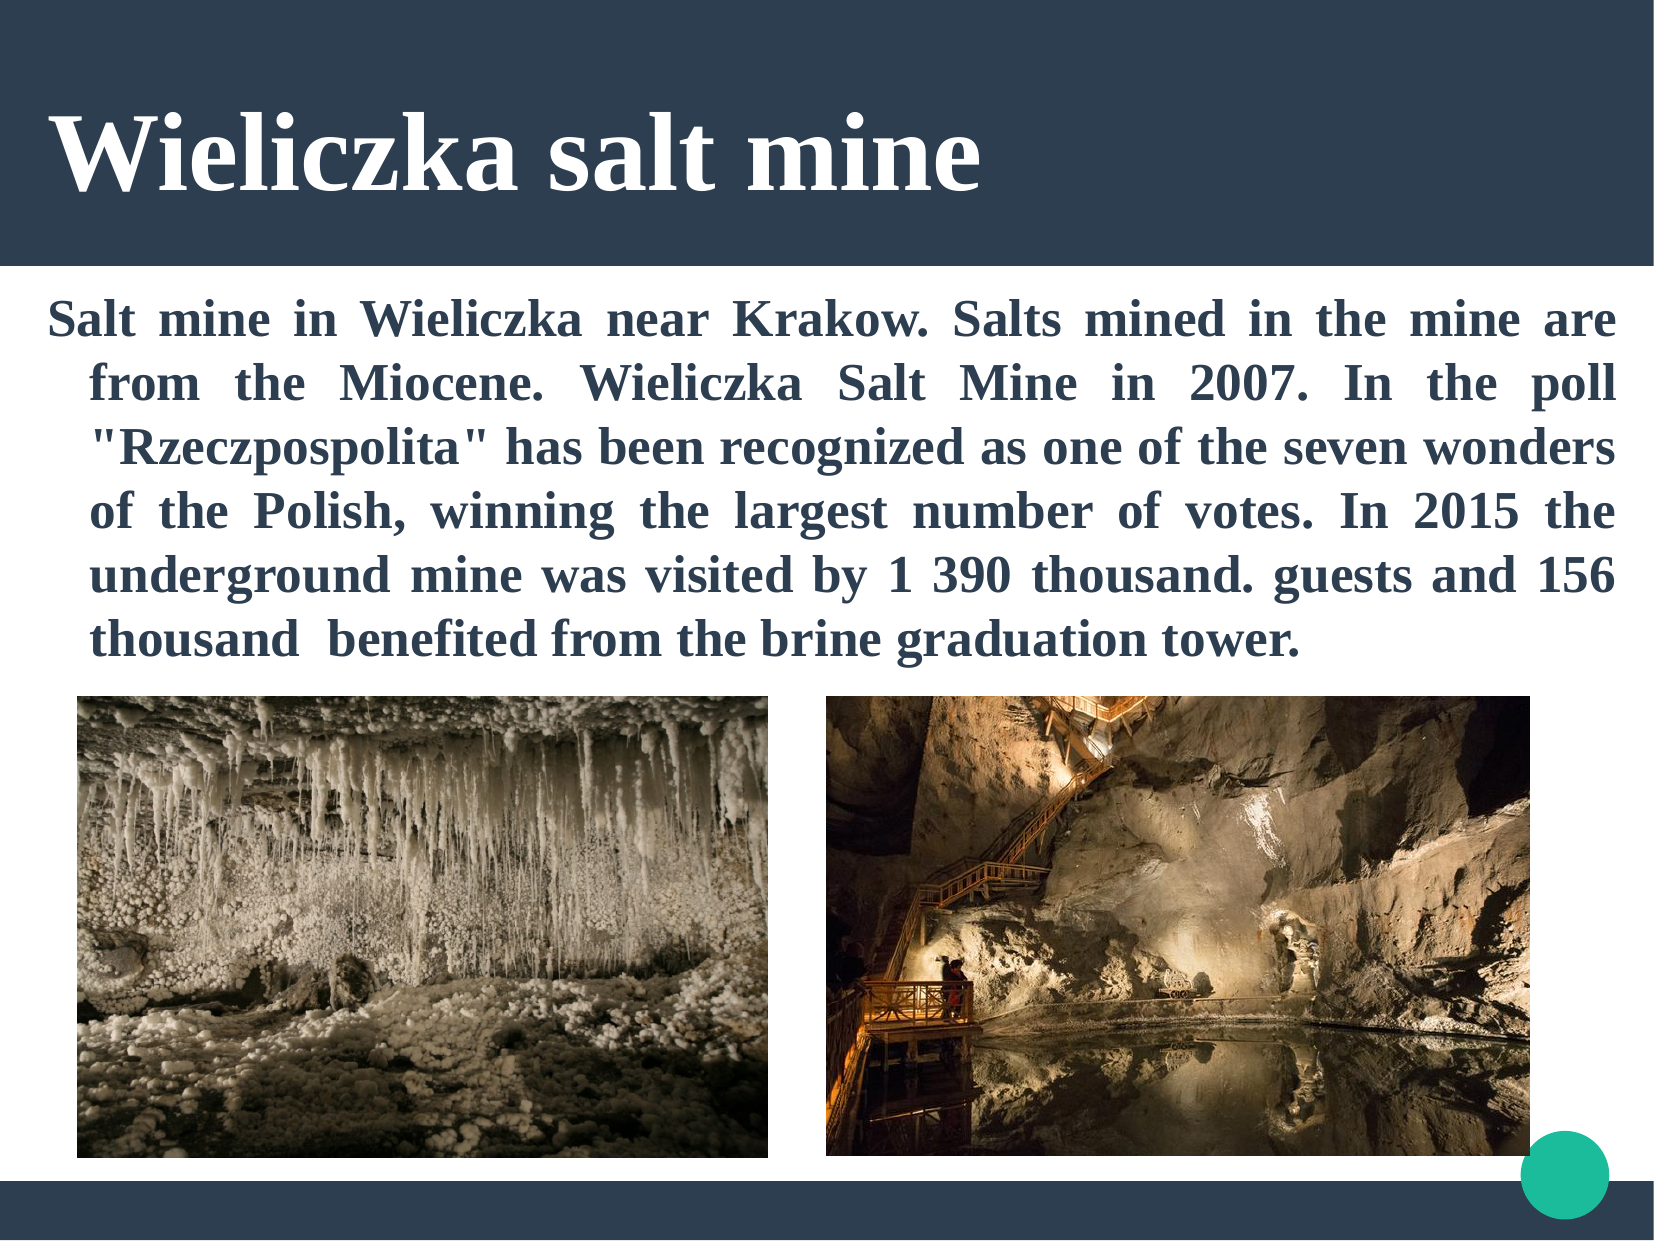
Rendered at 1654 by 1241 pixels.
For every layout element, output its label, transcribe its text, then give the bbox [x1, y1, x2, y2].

list Salt mine in Wieliczka near Krakow. Salts mined in the mine are from the Miocene. Wieliczka Salt Mine in 2007. In the poll "Rzeczpospolita" has been recognized as one of the seven wonders of the Polish, winning the largest number of votes. In 2015 the underground mine was visited by 1 390 thousand. guests and 156 thousand benefited from the brine graduation tower. [0, 283, 1619, 674]
picture [77, 696, 768, 1158]
picture [826, 696, 1530, 1156]
title Wieliczka salt mine [47, 67, 1583, 225]
